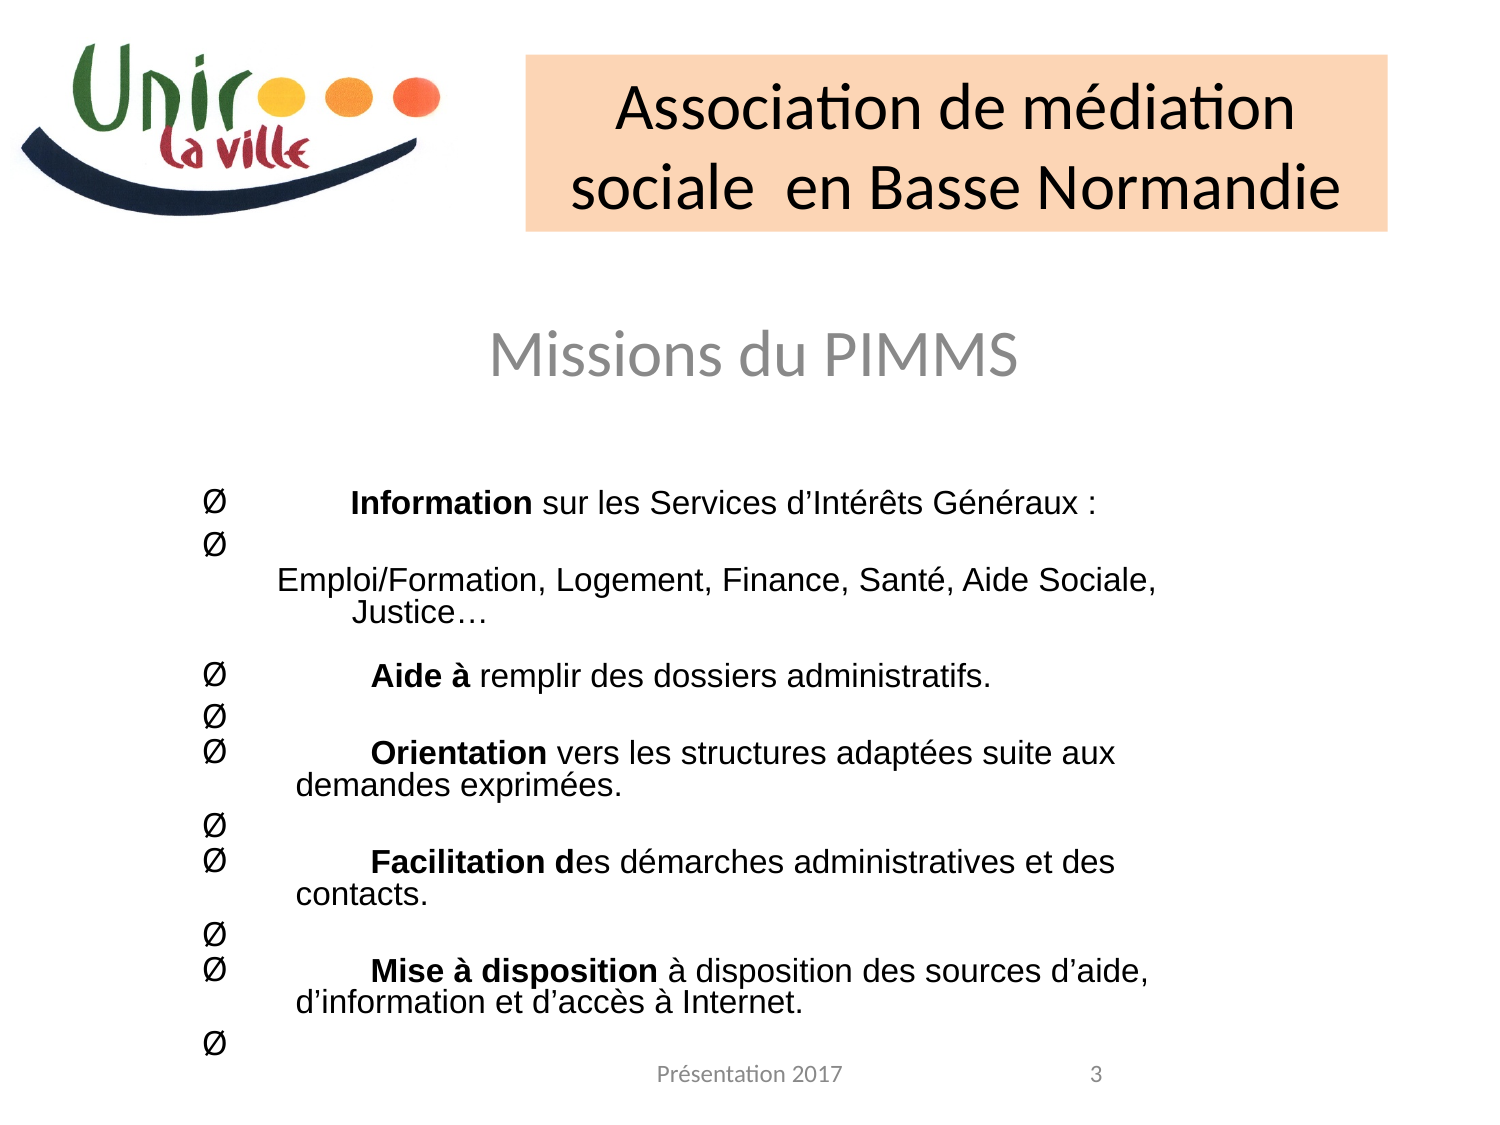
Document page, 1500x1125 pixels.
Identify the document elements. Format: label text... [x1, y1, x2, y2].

text_box [854, 498, 863, 504]
title Association de médiation sociale en Basse Normandie [525, 54, 1388, 232]
text_box [366, 500, 373, 506]
text_box [498, 499, 506, 506]
text_box Information sur les Services d’Intérêts Généraux : Emploi/Formation, Logement, Finance, Santé, Aide Sociale, Justice… Aide à remplir des dossiers administratifs. Orientation vers les structures adaptées suite aux demandes exprimées. Facilitation des démarches administratives et des contacts. Mise à disposition à disposition des sources d’aide, d’information et d’accès à Internet. [186, 506, 1251, 1048]
text_box [1074, 1042, 1426, 1103]
text_box [519, 500, 526, 506]
text_box Présentation 2017 [512, 1048, 988, 1103]
text_box [981, 498, 989, 506]
text_box [1000, 498, 1009, 504]
text_box [826, 498, 834, 506]
text_box [212, 495, 222, 506]
text_box [676, 498, 685, 504]
text_box [747, 498, 756, 504]
text_box [883, 498, 892, 504]
text_box [396, 499, 404, 506]
text_box [192, 291, 1317, 1013]
text_box [610, 498, 619, 504]
text_box [695, 497, 704, 506]
text_box [963, 498, 972, 504]
text_box [206, 492, 218, 506]
picture [10, 37, 458, 226]
text_box [790, 498, 799, 506]
